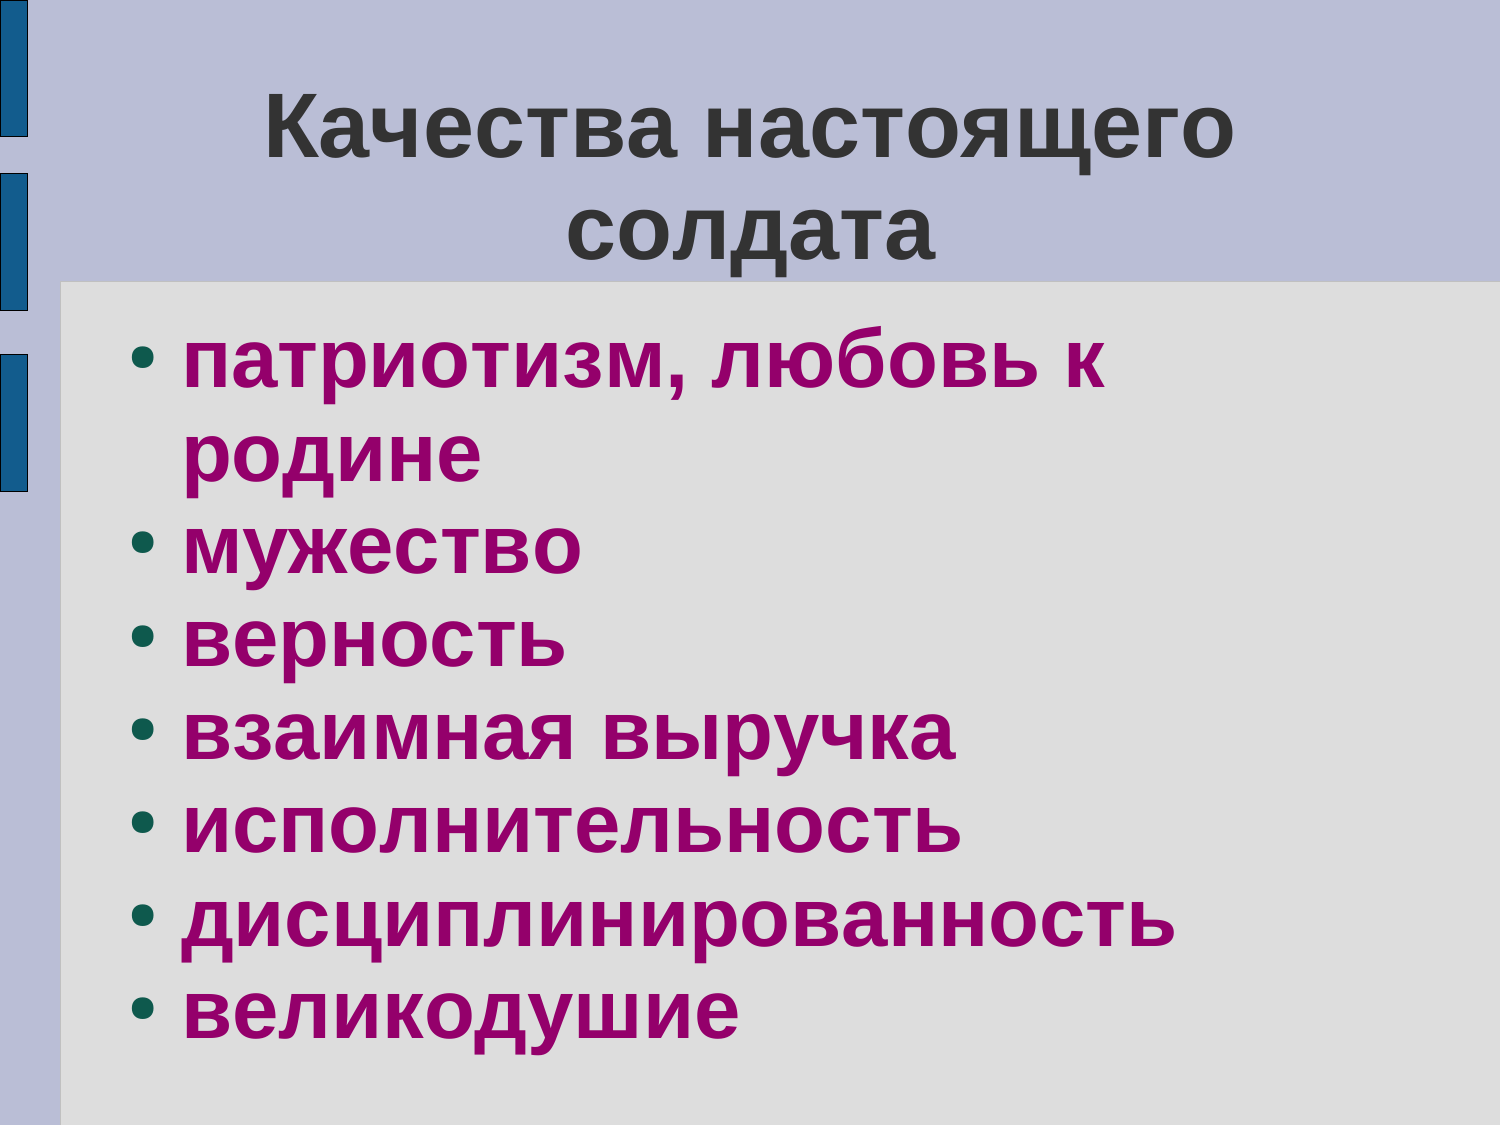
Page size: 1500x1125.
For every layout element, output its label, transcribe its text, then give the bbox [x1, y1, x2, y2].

list патриотизм, любовь к родине мужество верность взаимная выручка исполнительность дисциплинированность великодушие [110, 312, 1392, 1057]
title Качества настоящего солдата [110, 73, 1392, 280]
